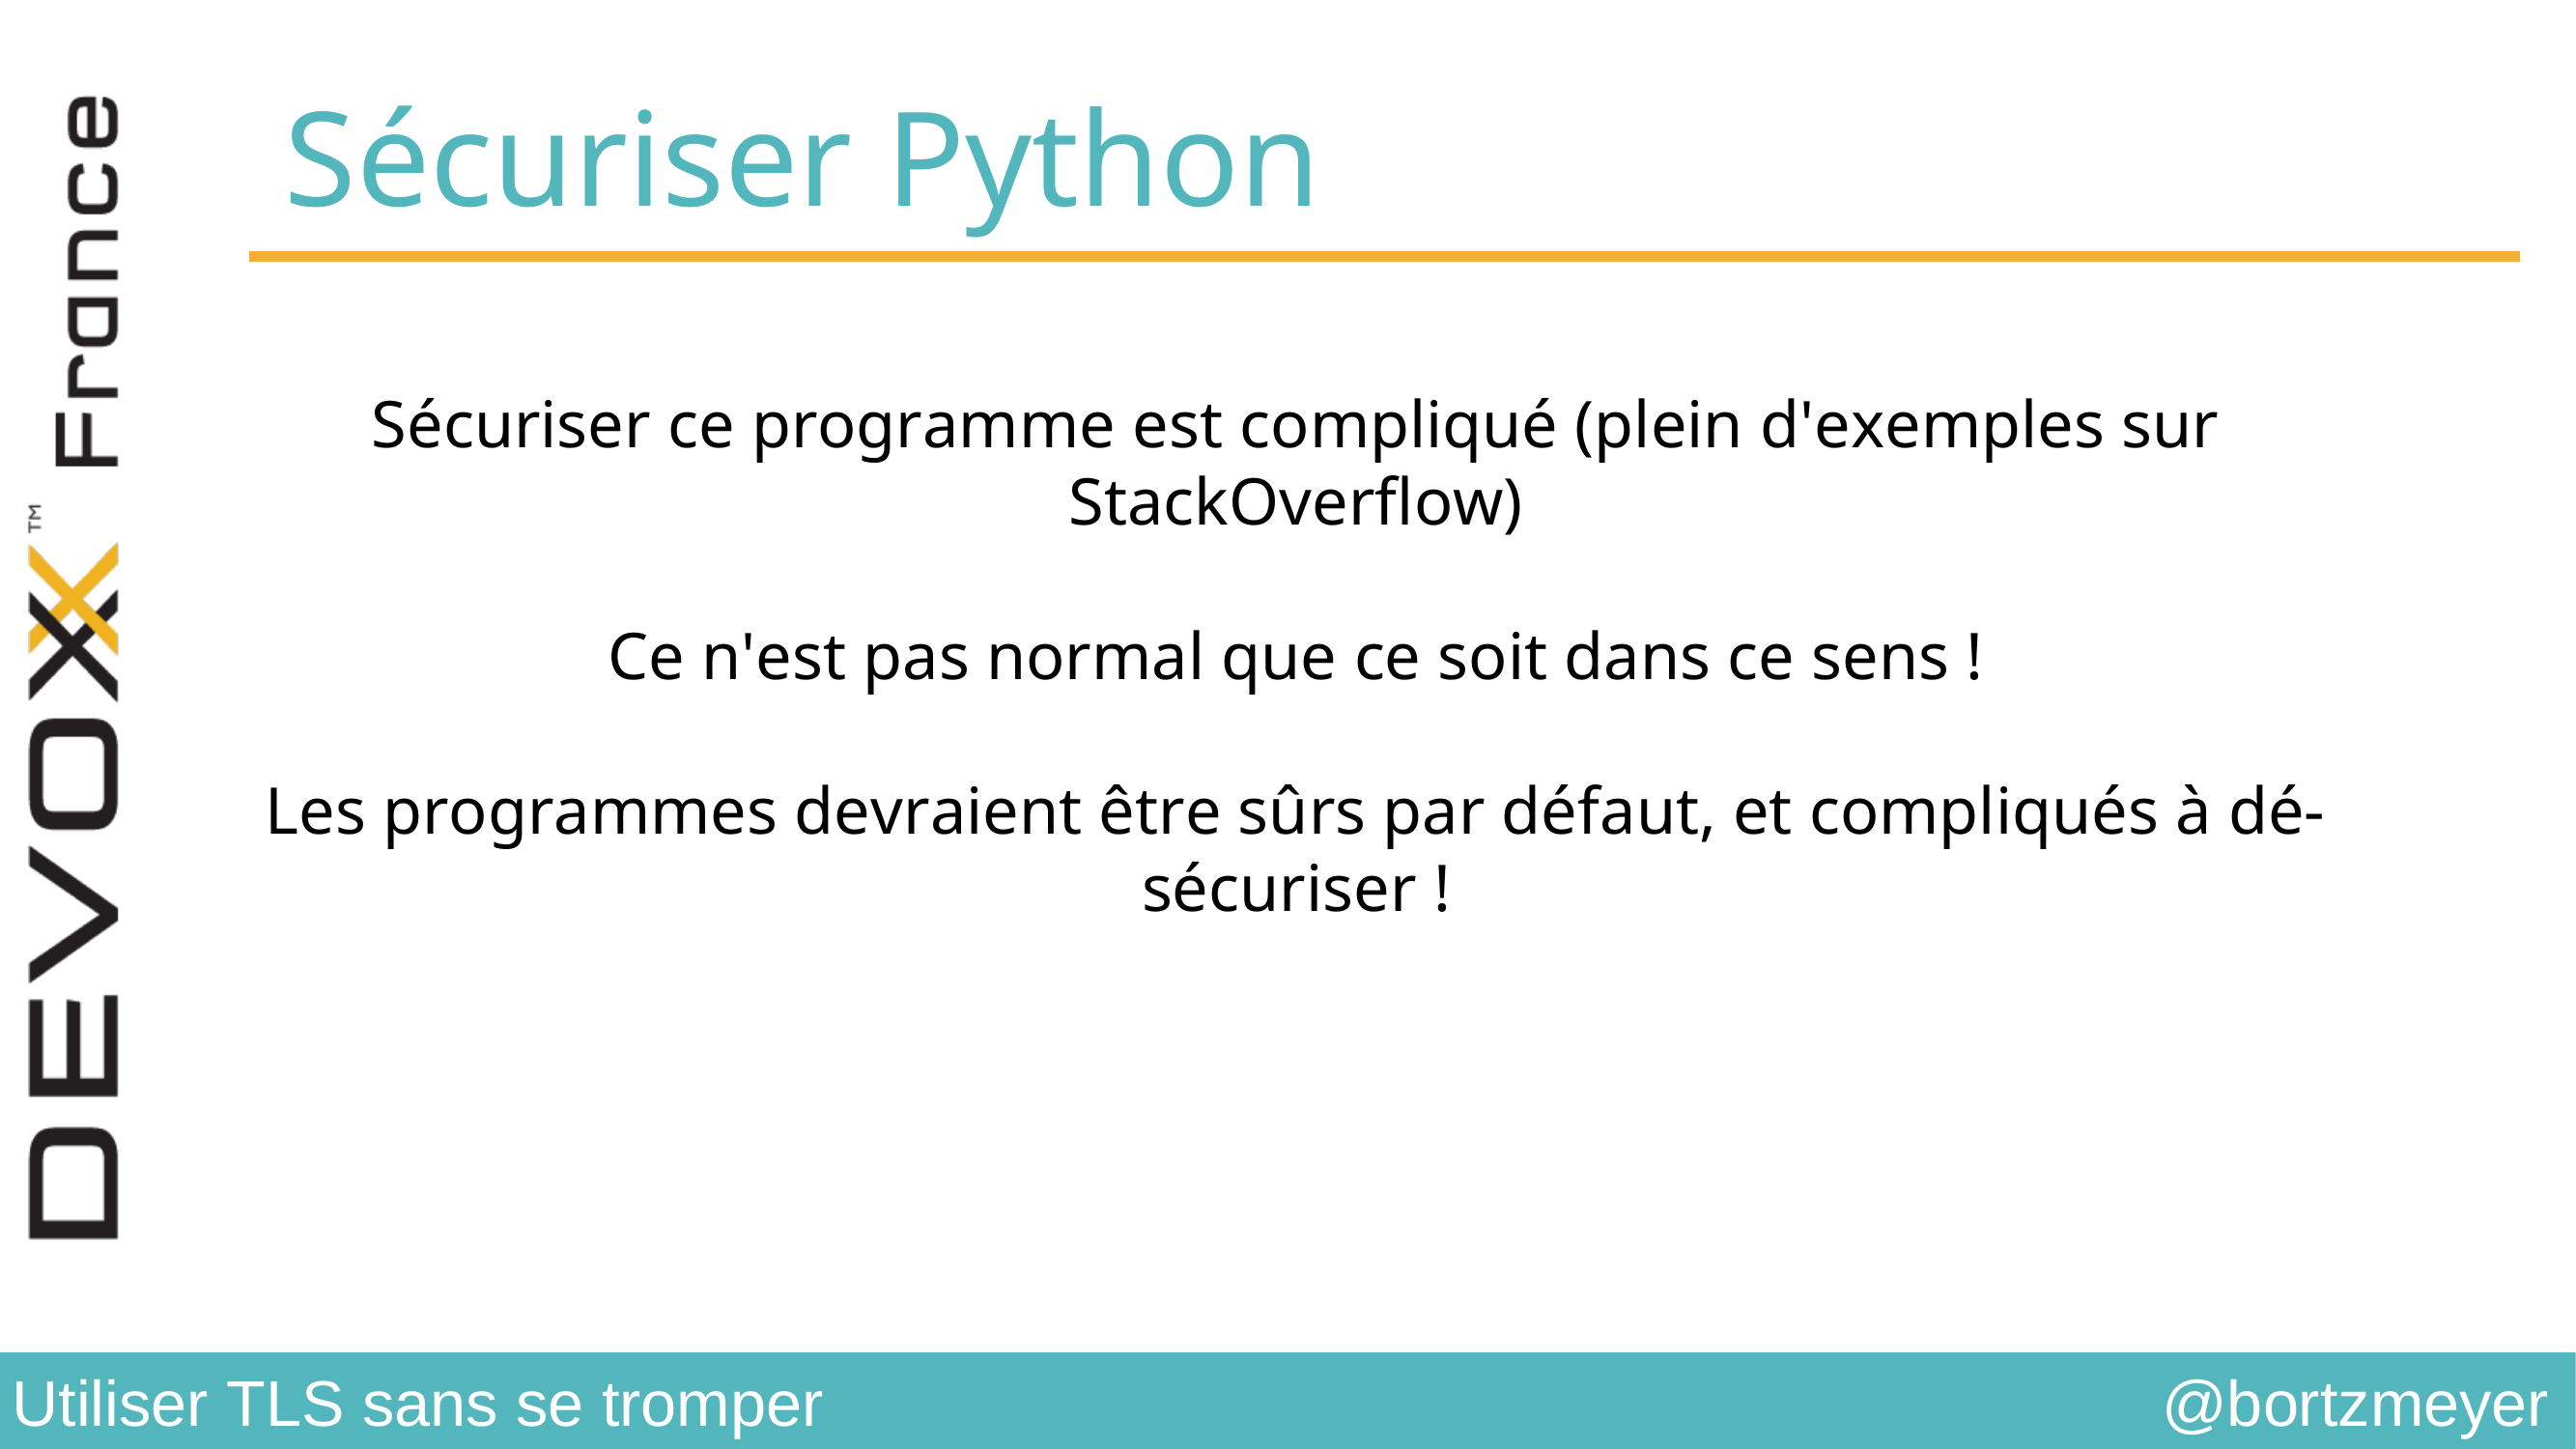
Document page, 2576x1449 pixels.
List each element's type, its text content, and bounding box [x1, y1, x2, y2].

text_box Sécuriser Python [285, 68, 2396, 241]
text_box Sécuriser ce programme est compliqué (plein d'exemples sur StackOverflow) Ce n'est pas normal que ce soit dans ce sens ! Les programmes devraient être sûrs par défaut, et compliqués à dé-sécuriser ! [250, 376, 2465, 1119]
picture [0, 74, 141, 1270]
